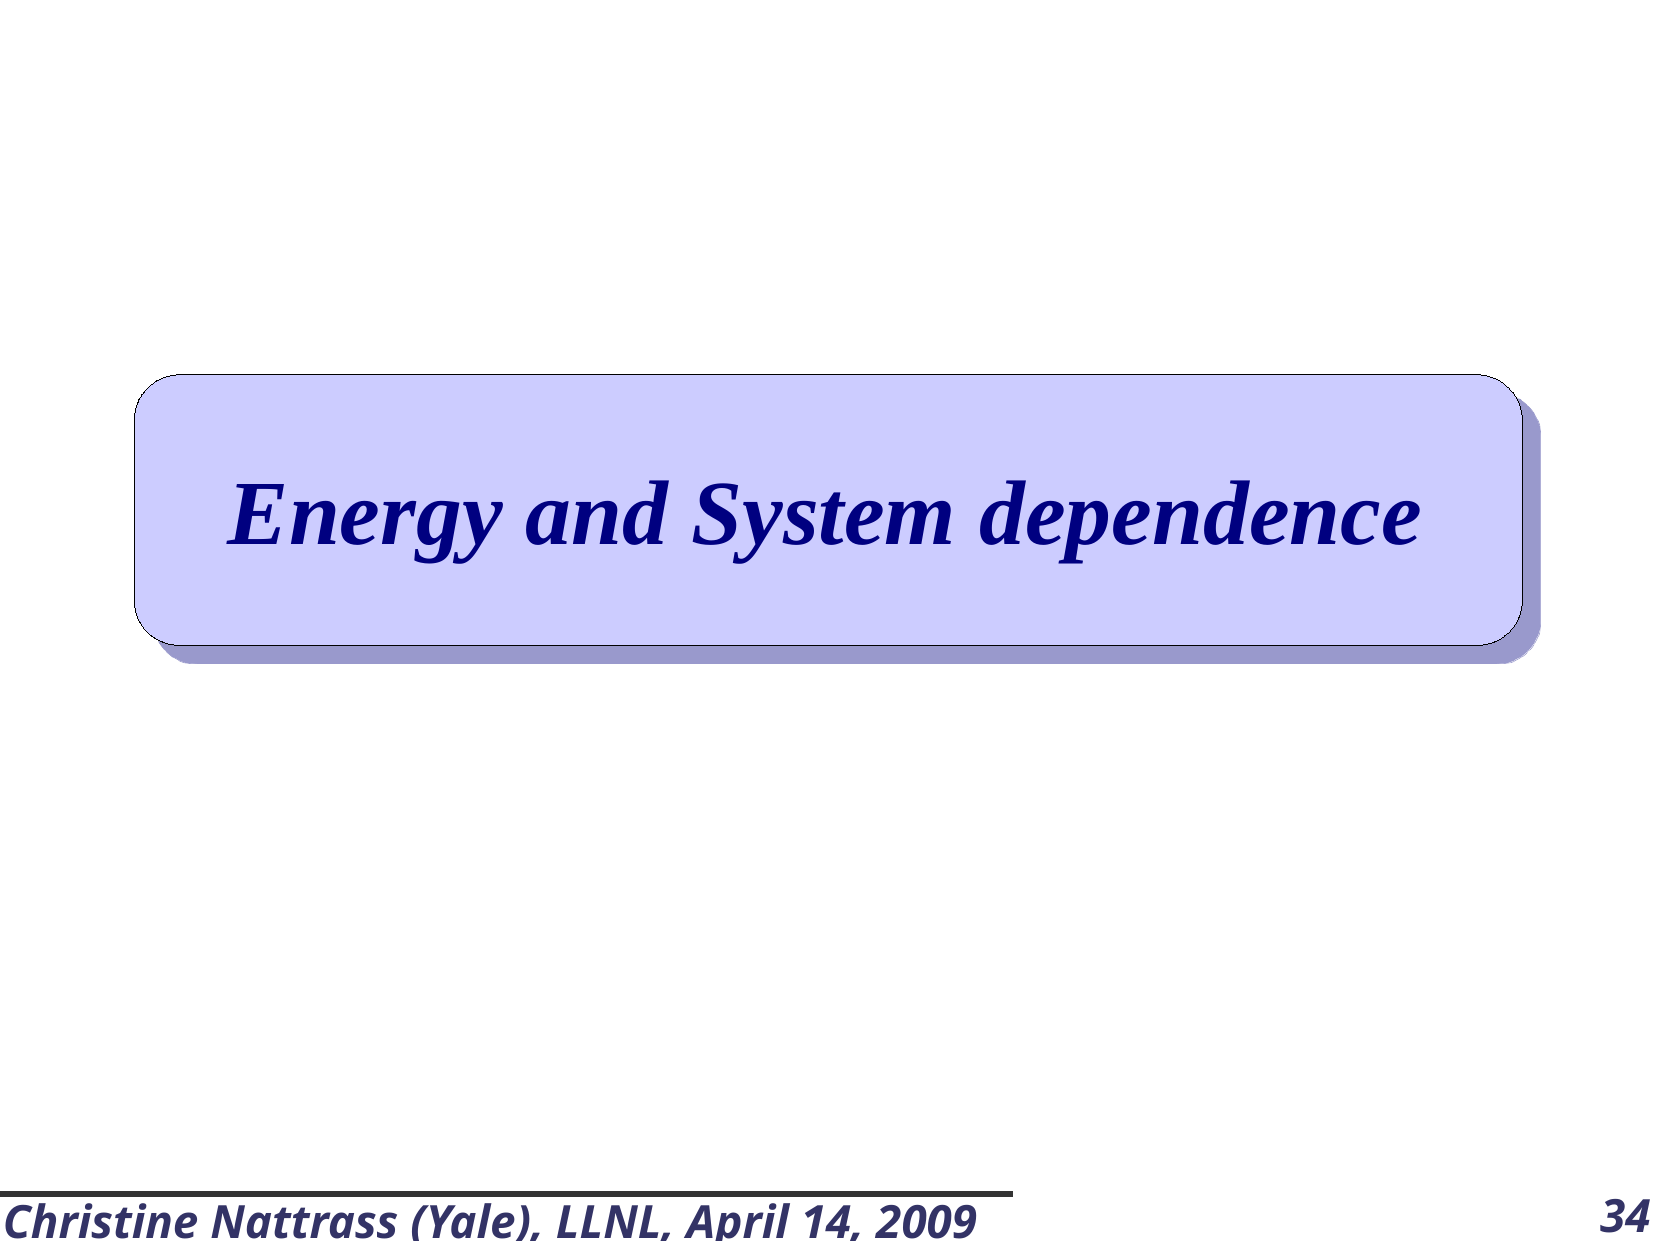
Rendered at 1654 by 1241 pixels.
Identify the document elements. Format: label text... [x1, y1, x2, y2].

text_box [1518, 400, 1523, 620]
title Energy and System dependence [134, 373, 1518, 653]
